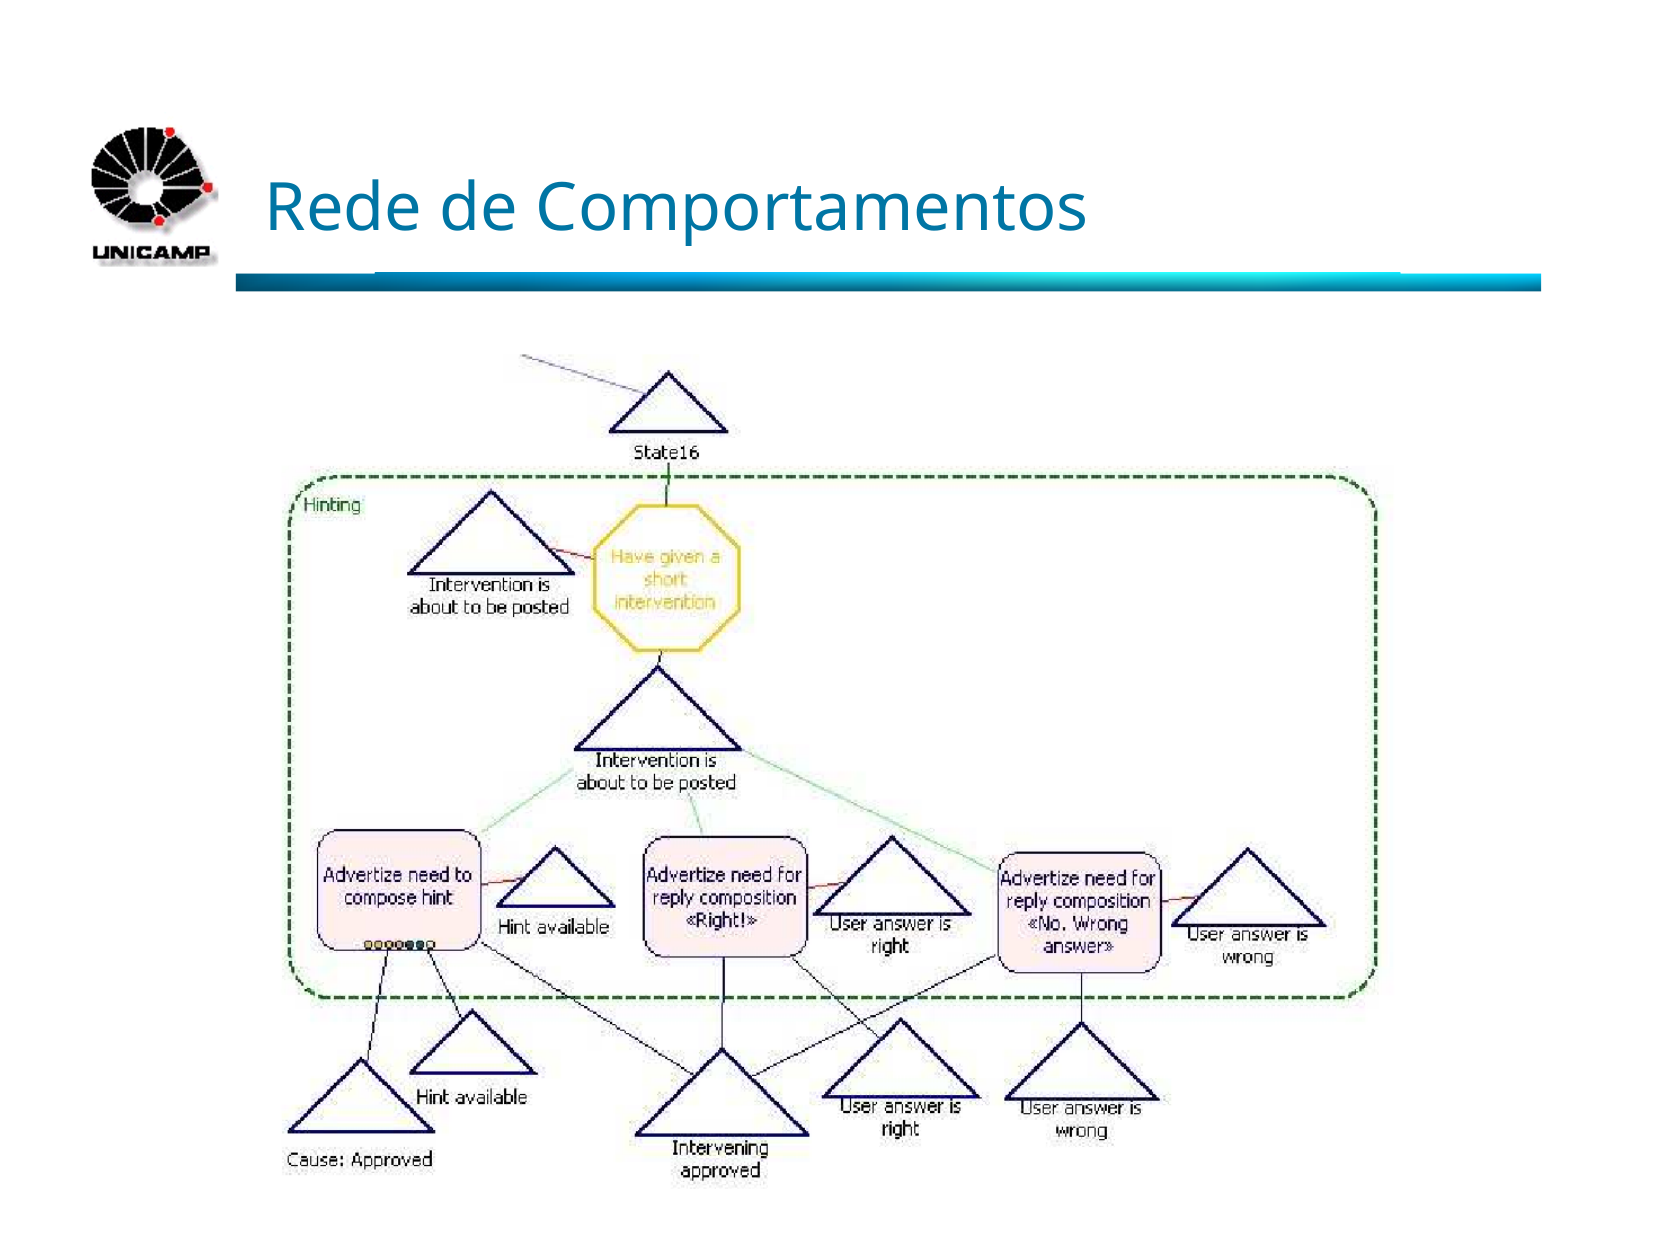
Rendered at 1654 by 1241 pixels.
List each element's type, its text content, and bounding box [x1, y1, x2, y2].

picture [228, 324, 1418, 1200]
picture [125, 272, 1654, 295]
title Rede de Comportamentos [264, 42, 1534, 250]
